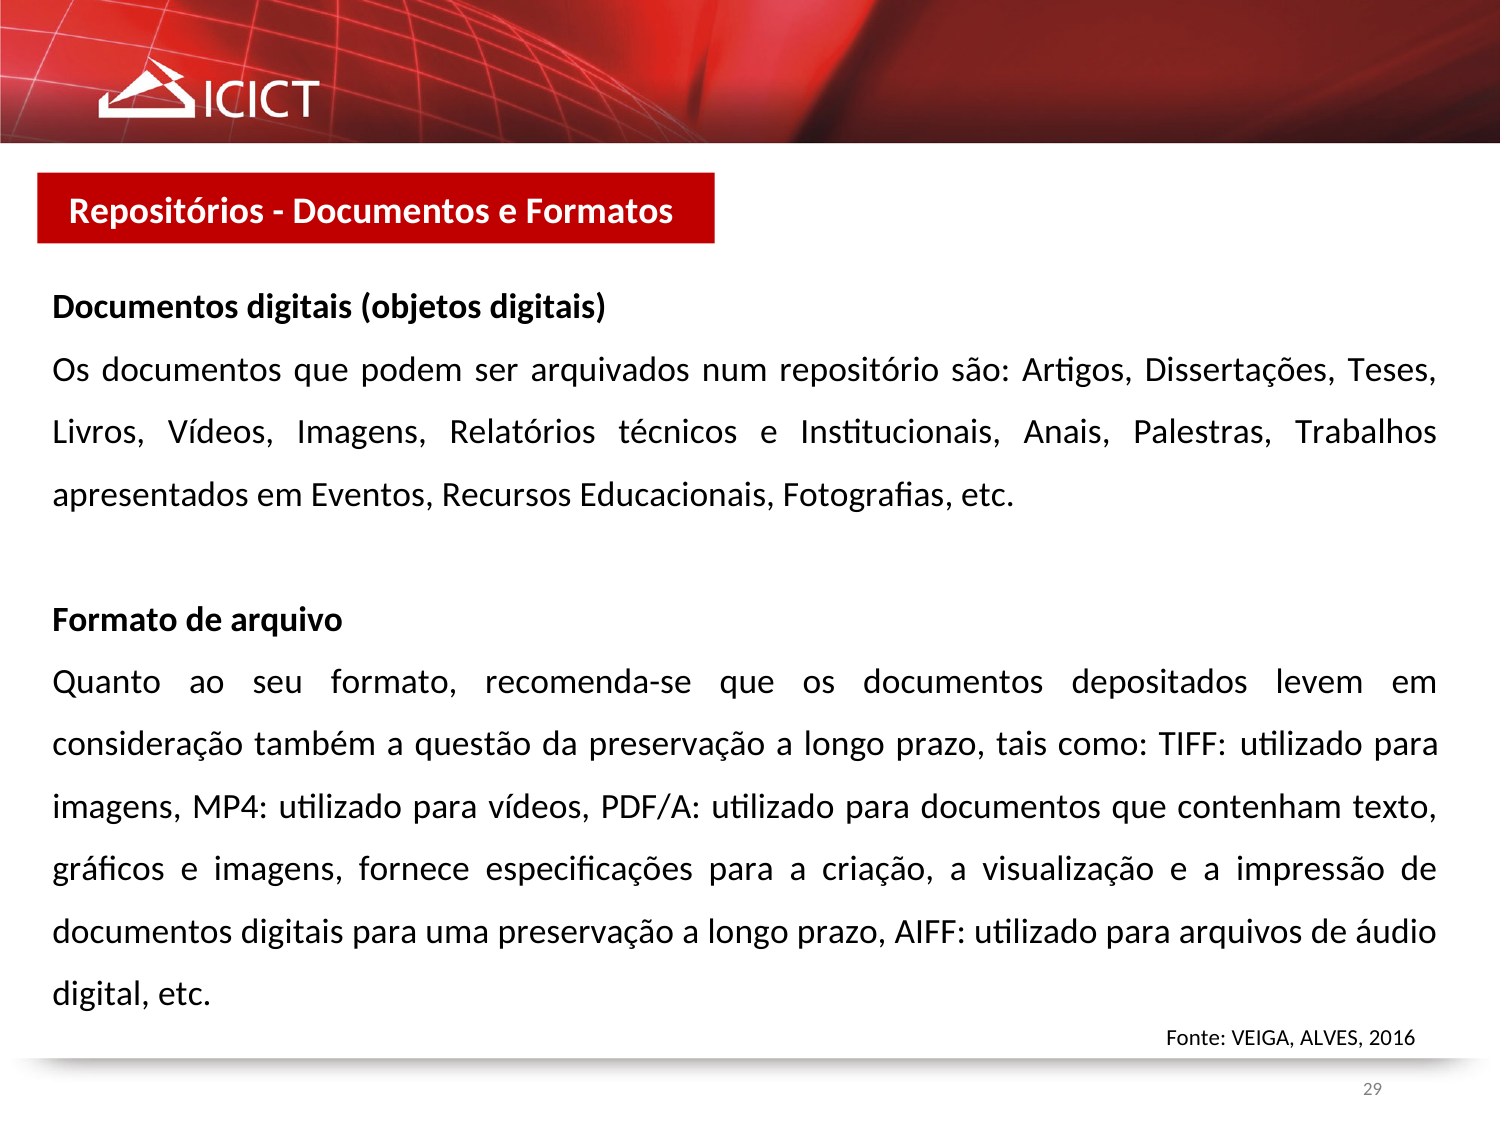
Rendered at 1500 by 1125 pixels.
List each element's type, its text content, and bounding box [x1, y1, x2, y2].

picture [0, 0, 1500, 1125]
text_box <número> [1059, 1057, 1397, 1118]
text_box Fonte: VEIGA, ALVES, 2016 [1151, 1014, 1455, 1058]
text_box Repositórios - Documentos e Formatos [37, 172, 715, 244]
text_box Documentos digitais (objetos digitais) Os documentos que podem ser arquivados num repositório são: Artigos, Dissertações, Teses, Livros, Vídeos, Imagens, Relatórios técnicos e Institucionais, Anais, Palestras, Trabalhos apresentados em Eventos, Recursos Educacionais, Fotografias, etc. Formato de arquivo Quanto ao seu formato, recomenda-se que os documentos depositados levem em consideração também a questão da preservação a longo prazo, tais como: TIFF: utilizado para imagens, MP4: utilizado para vídeos, PDF/A: utilizado para documentos que contenham texto, gráficos e imagens, fornece especificações para a criação, a visualização e a impressão de documentos digitais para uma preservação a longo prazo, AIFF: utilizado para arquivos de áudio digital, etc. [37, 255, 1455, 977]
